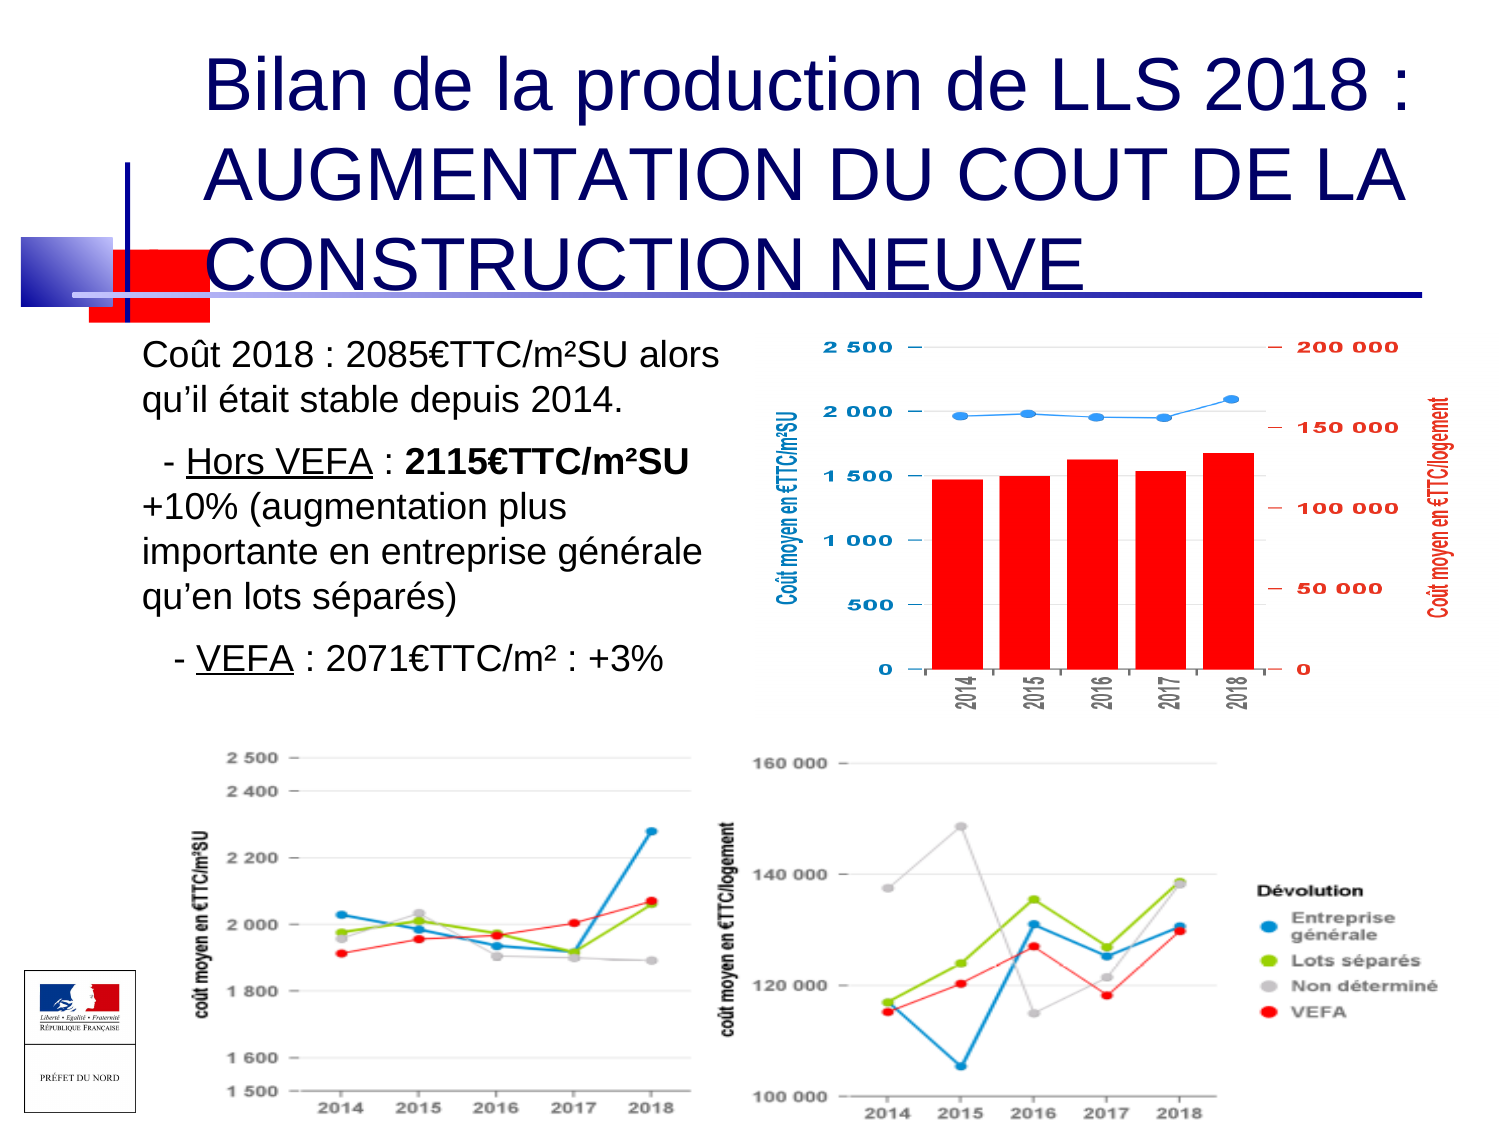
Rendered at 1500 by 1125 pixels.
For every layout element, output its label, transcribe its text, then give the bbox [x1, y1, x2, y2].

picture [24, 970, 136, 1113]
list Coût 2018 : 2085€TTC/m²SU alors qu’il était stable depuis 2014. - Hors VEFA : 2115€TTC/m²SU +10% (augmentation plus importante en entreprise générale qu’en lots séparés) - VEFA : 2071€TTC/m² : +3% [70, 322, 756, 945]
picture [755, 330, 1499, 718]
picture [188, 744, 1441, 1125]
title Bilan de la production de LLS 2018 : AUGMENTATION DU COUT DE LA CONSTRUCTION NEUVE [188, 28, 1467, 314]
